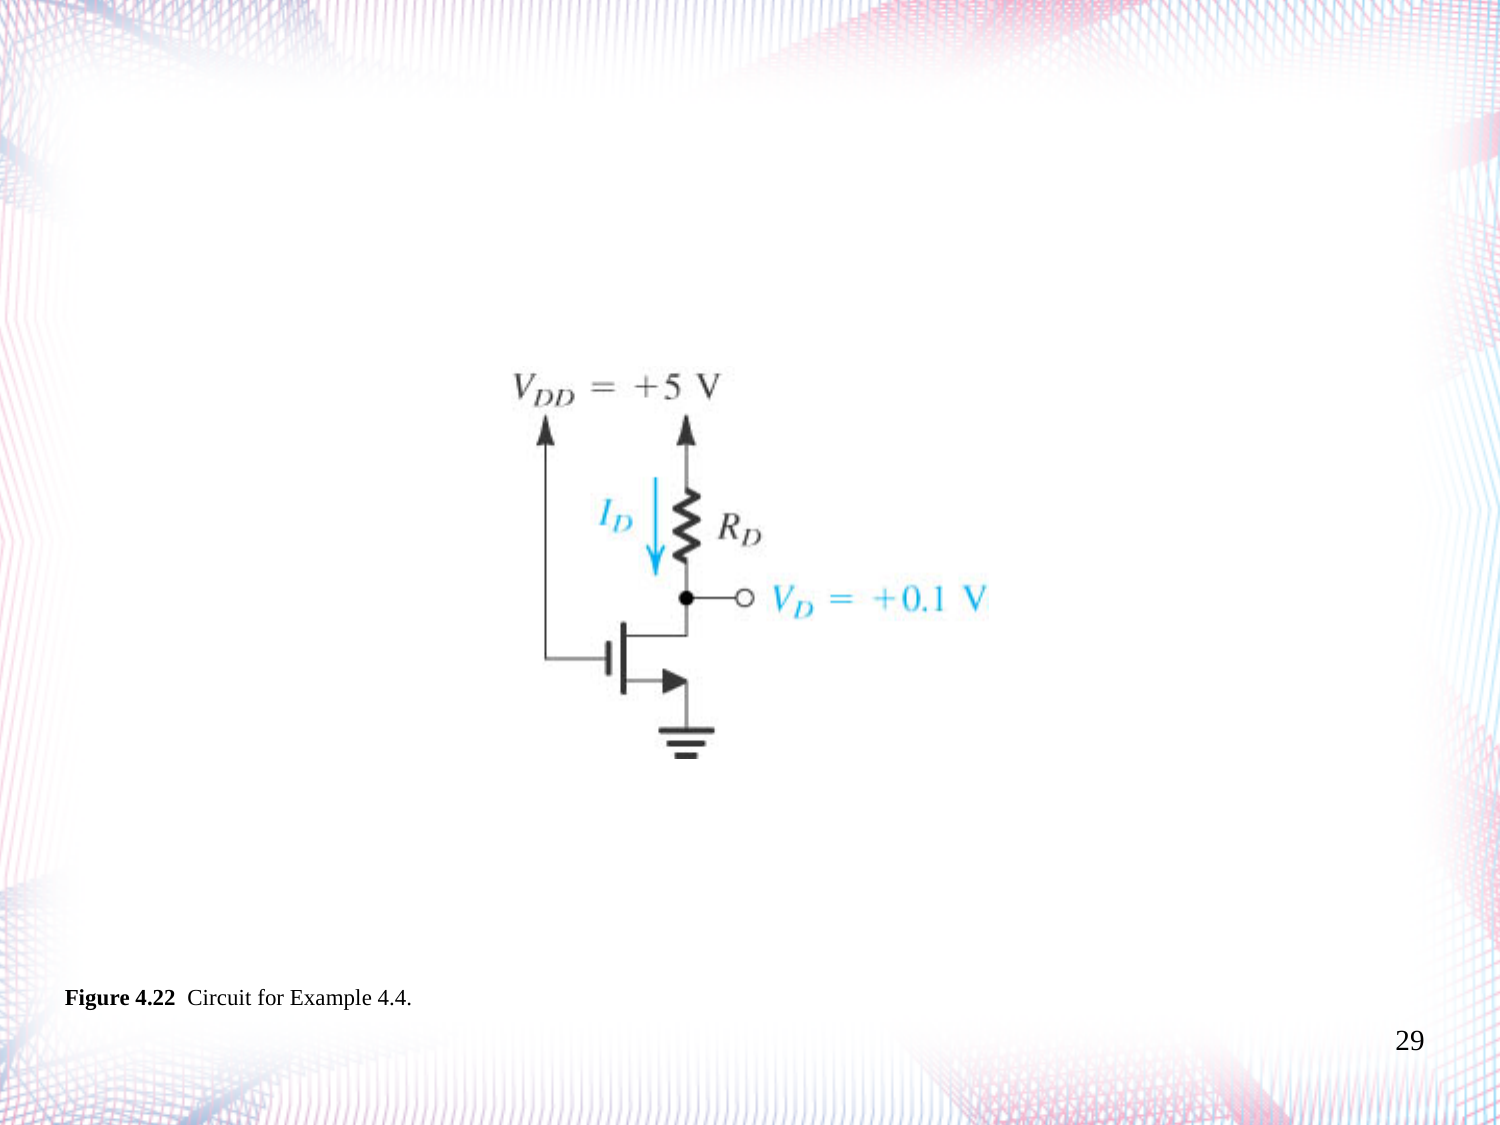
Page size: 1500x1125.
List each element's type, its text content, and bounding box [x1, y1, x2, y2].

text_box Figure 4.22 Circuit for Example 4.4. [50, 975, 1326, 1018]
picture [0, 0, 1500, 1125]
